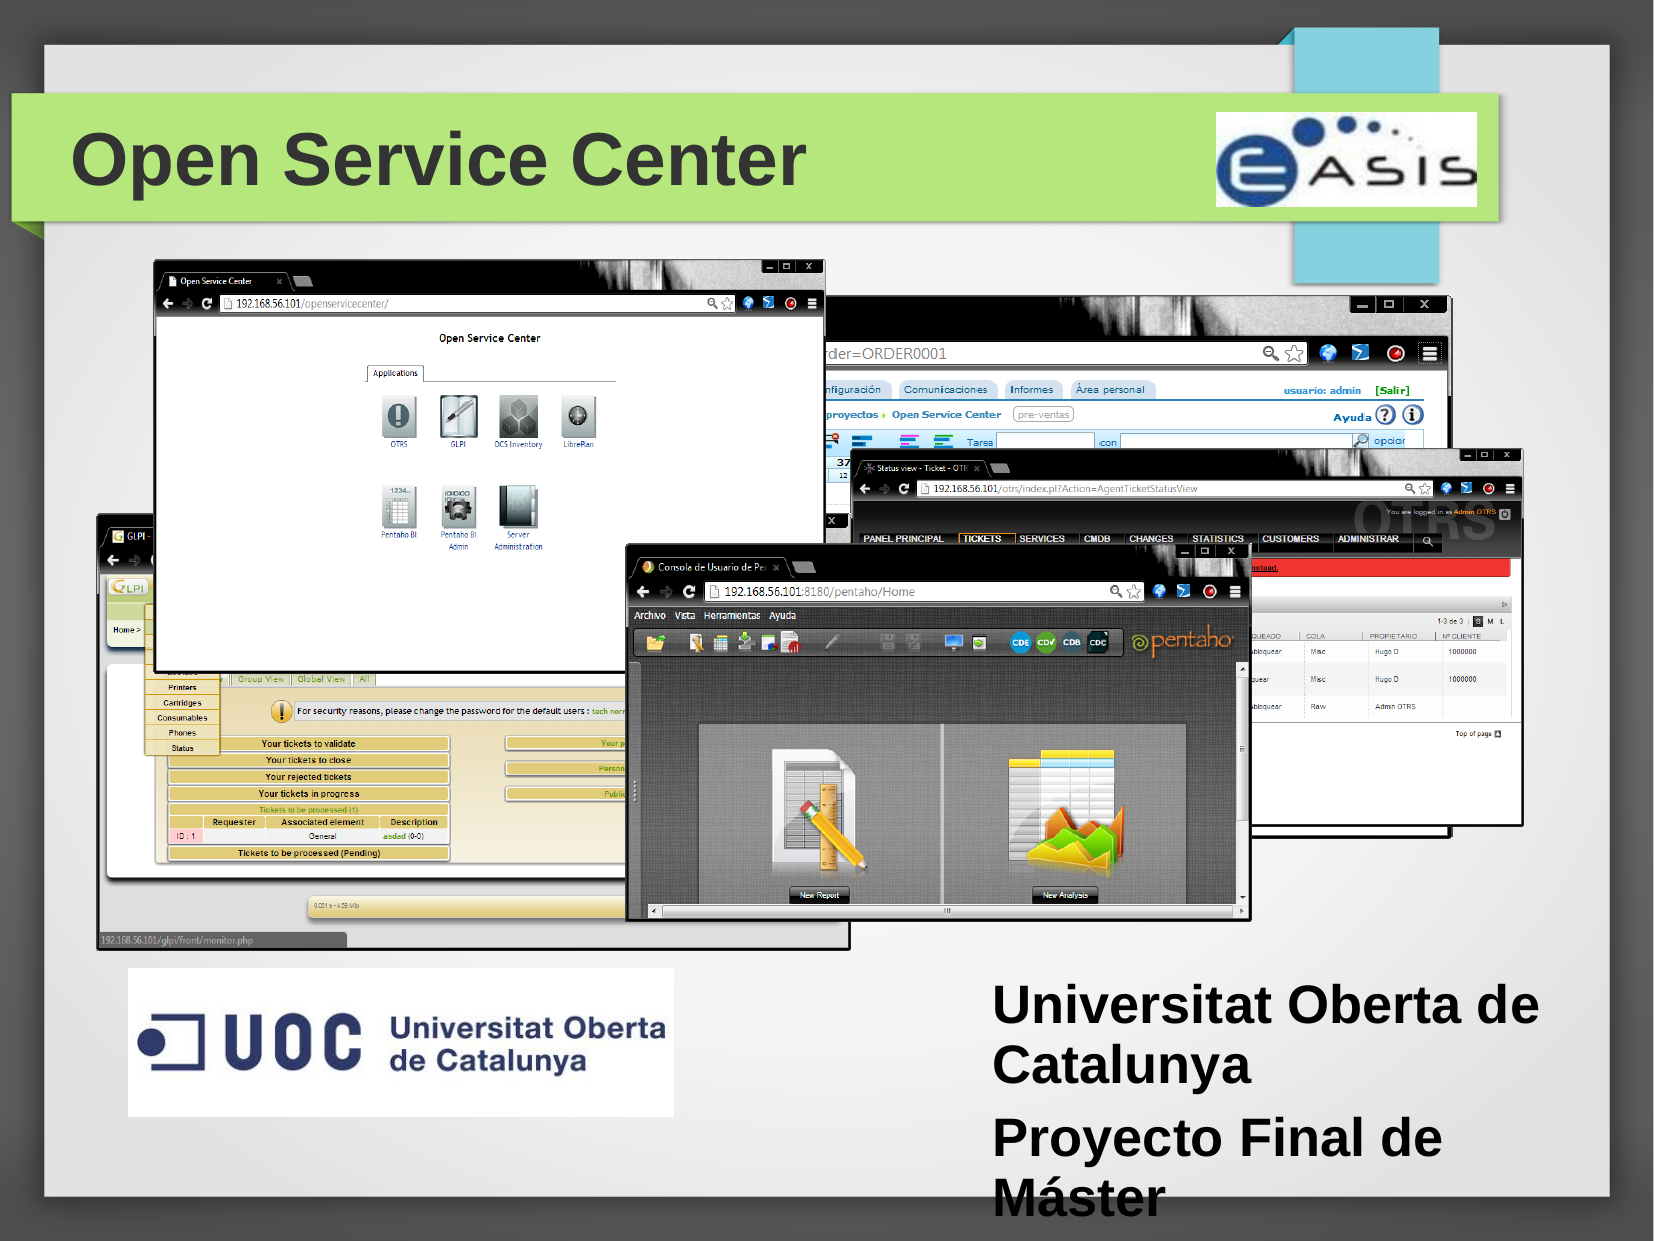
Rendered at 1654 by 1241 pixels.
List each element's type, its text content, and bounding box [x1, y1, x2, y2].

list Universitat Oberta de Catalunya Proyecto Final de Máster Máster Universitario Oficial en Software Libre Supervisor: Dídac López Viñas [992, 974, 1560, 1140]
picture [0, 0, 1654, 1241]
title Open Service Center [70, 106, 1229, 213]
